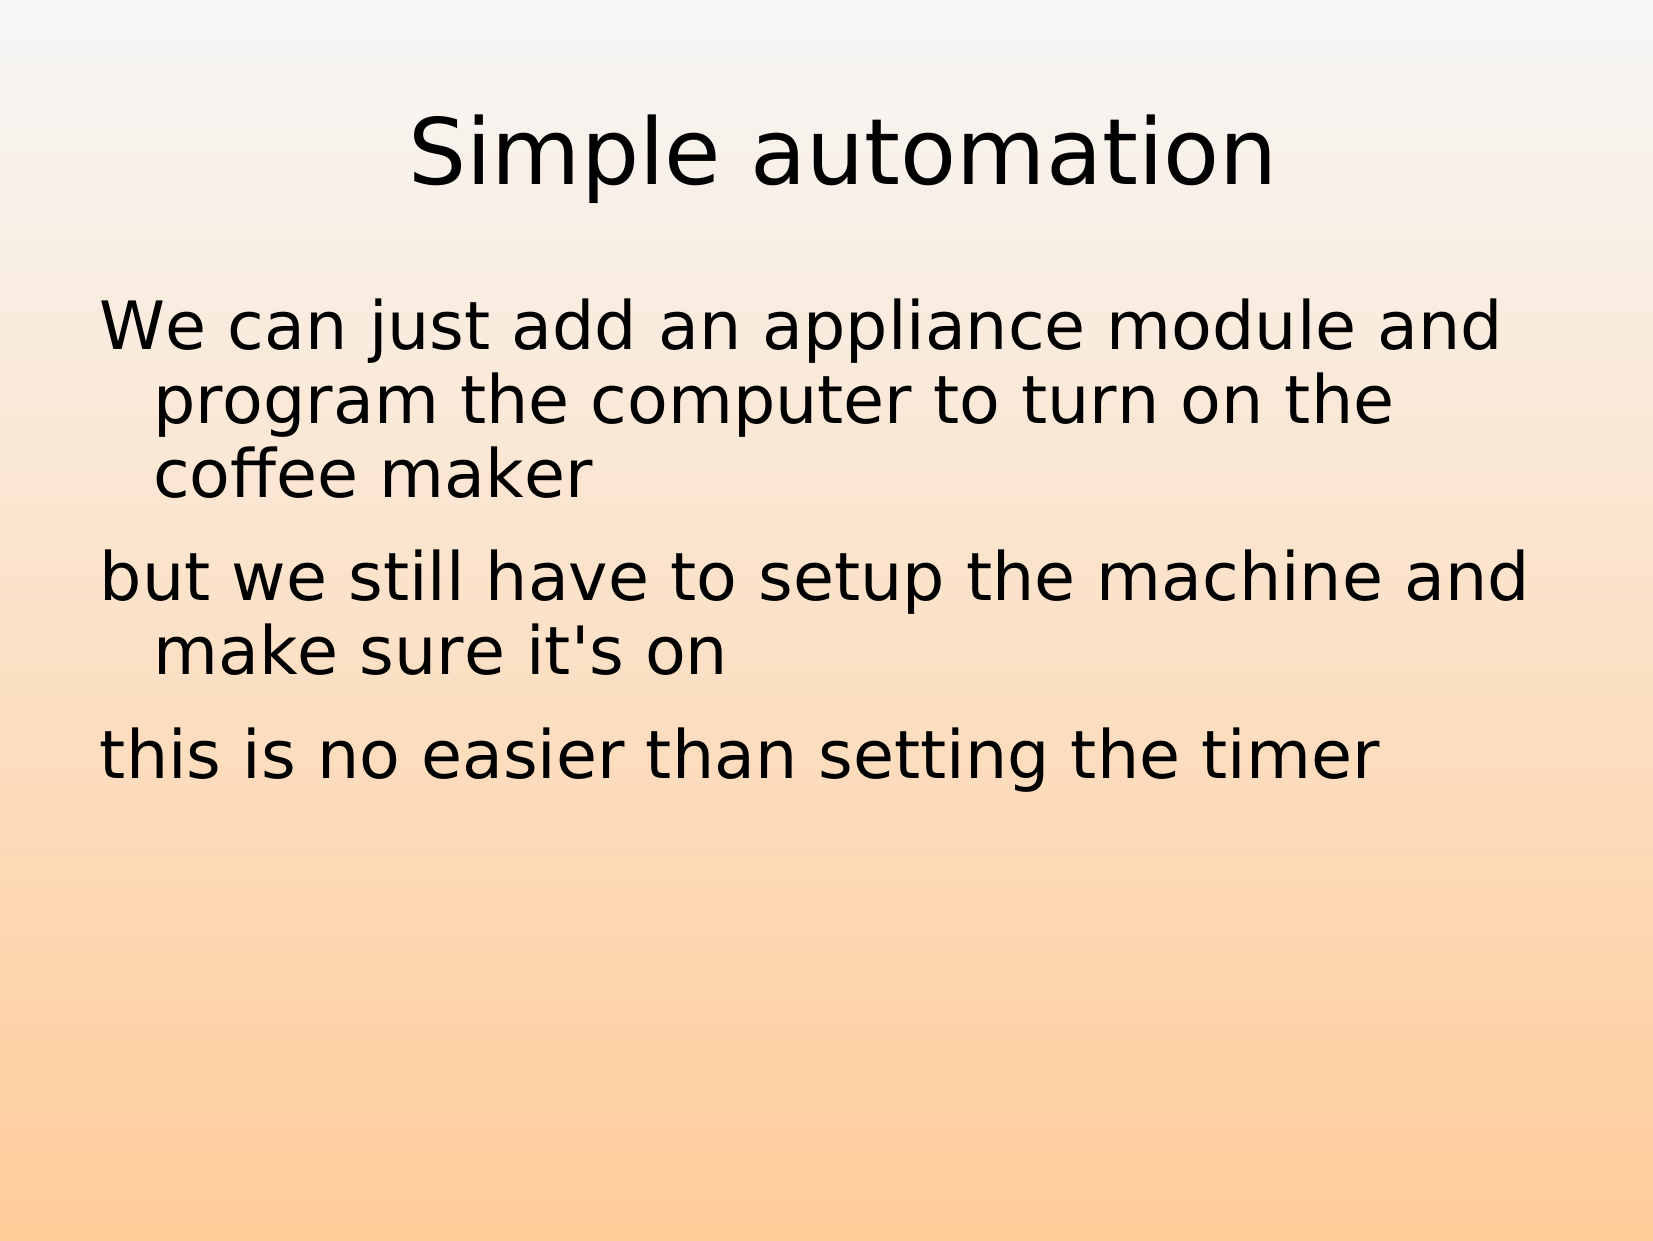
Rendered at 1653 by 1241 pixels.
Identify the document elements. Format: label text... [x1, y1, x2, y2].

title Simple automation [82, 49, 1570, 257]
list We can just add an appliance module and program the computer to turn on the coffee maker but we still have to setup the machine and make sure it's on this is no easier than setting the timer [82, 290, 1570, 1109]
